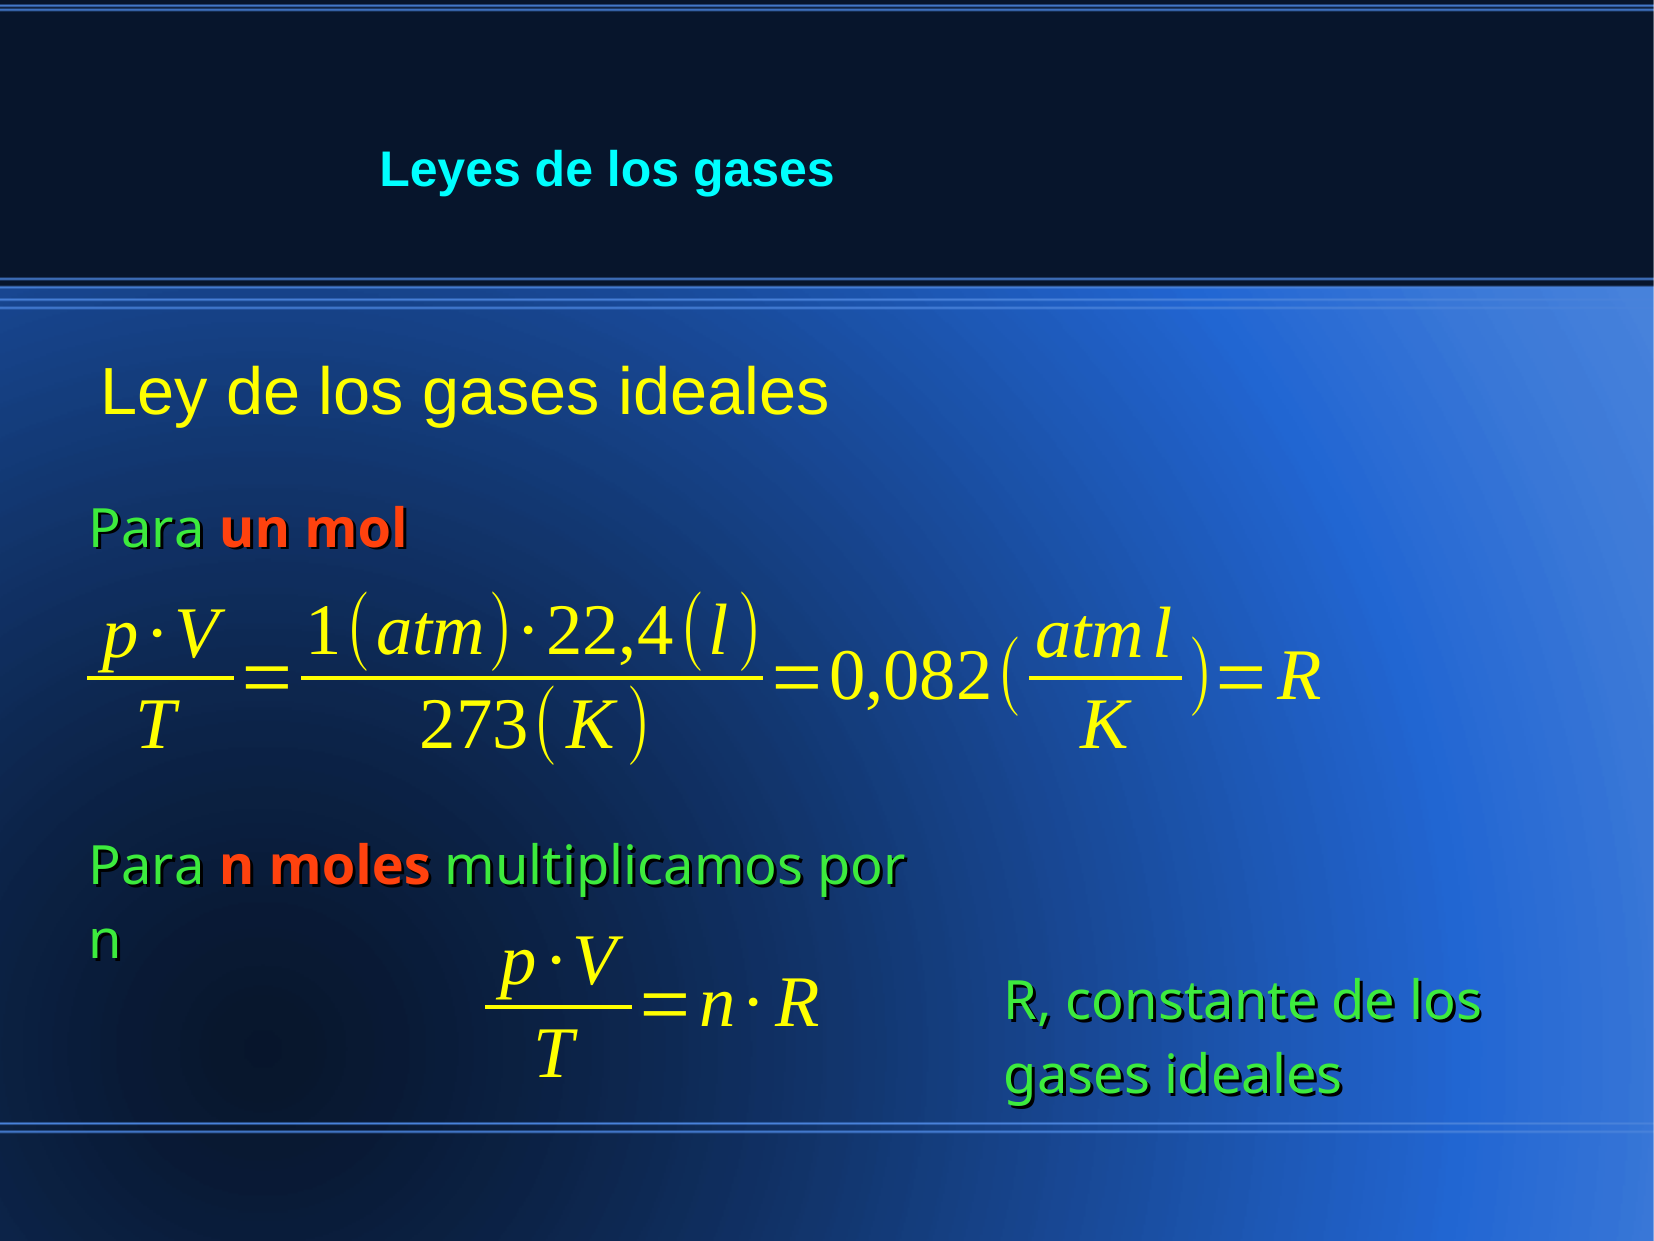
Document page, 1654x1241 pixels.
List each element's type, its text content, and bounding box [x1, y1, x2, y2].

text_box R, constante de los gases ideales [1003, 961, 1565, 1108]
title Leyes de los gases [32, 118, 1182, 220]
picture [0, 0, 1654, 1241]
list Ley de los gases ideales [29, 354, 1063, 462]
chart [475, 920, 827, 1093]
text_box Para n moles multiplicamos por n [88, 826, 945, 954]
chart [77, 590, 1329, 767]
text_box Para un mol [88, 489, 431, 617]
